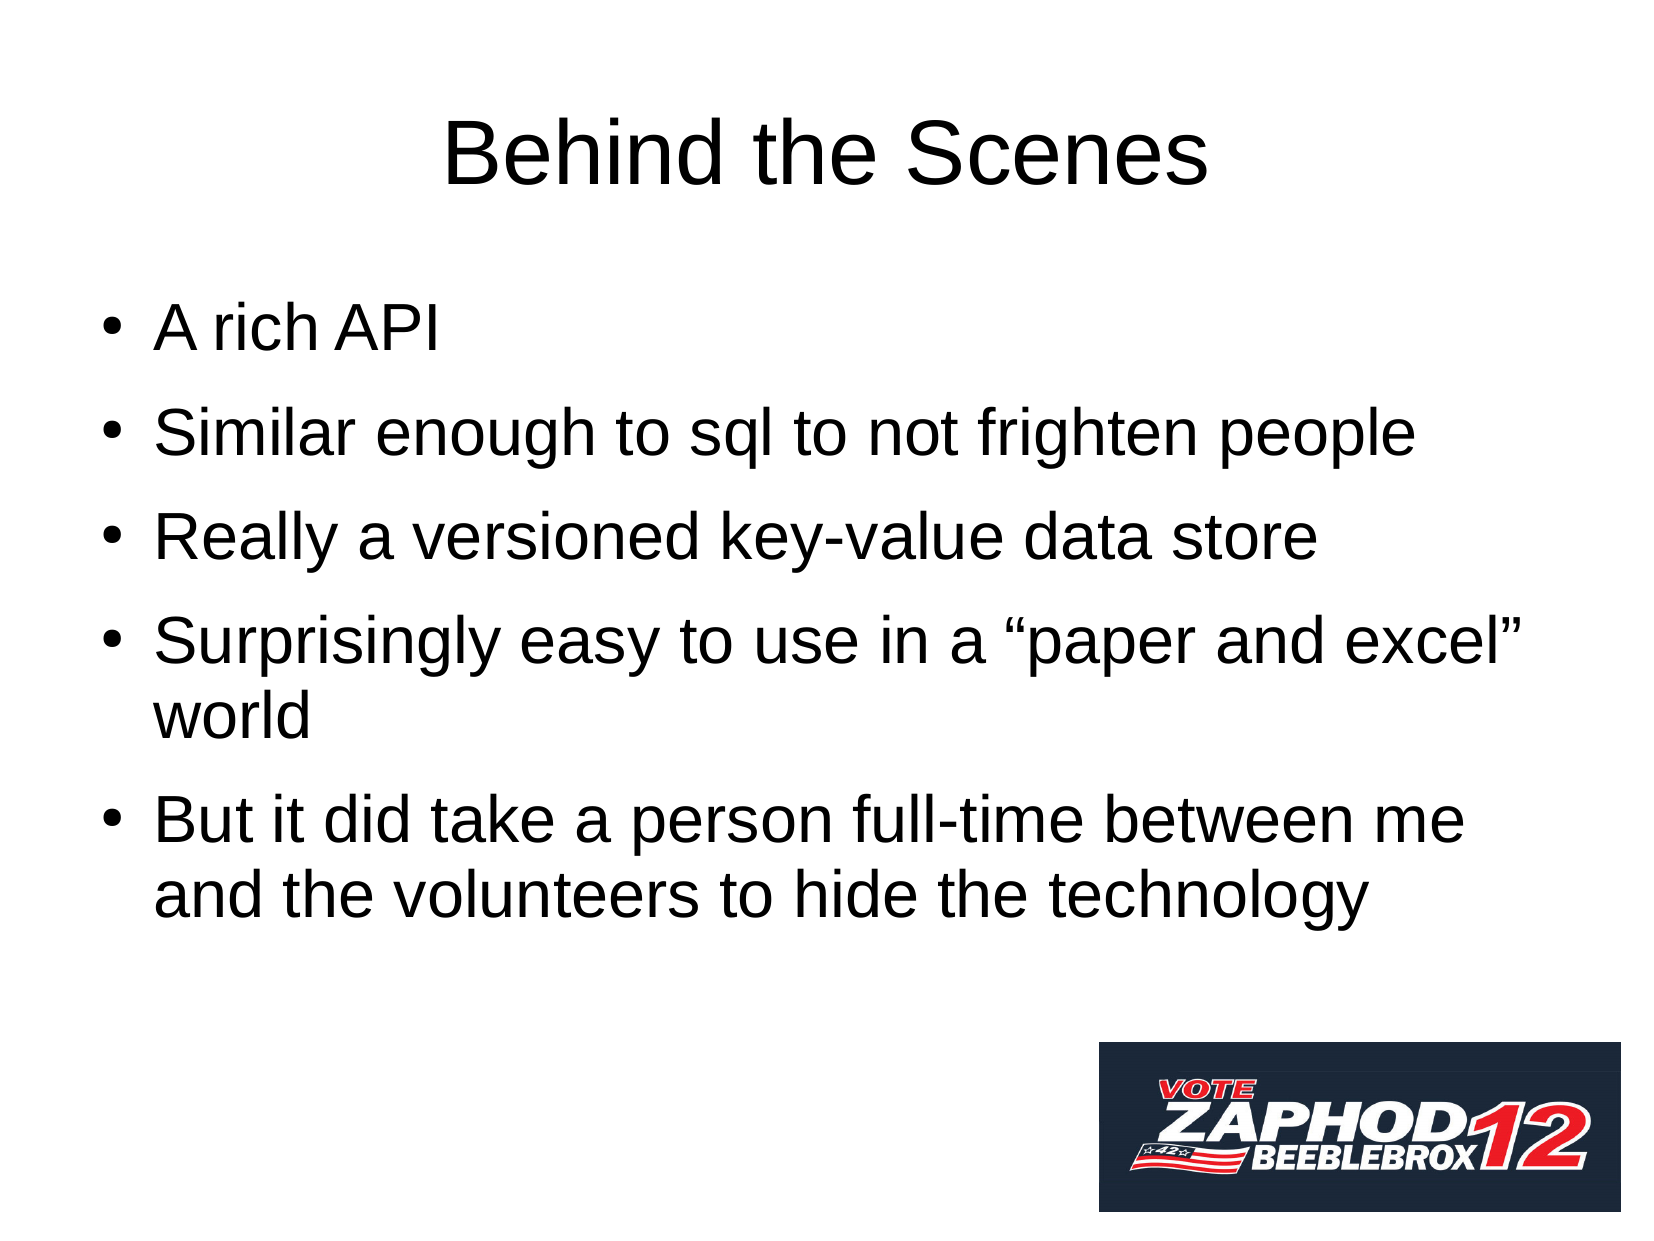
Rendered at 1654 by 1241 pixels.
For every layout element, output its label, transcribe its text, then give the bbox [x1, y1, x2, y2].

title Behind the Scenes [82, 49, 1571, 257]
picture [1099, 1042, 1621, 1212]
list A rich API Similar enough to sql to not frighten people Really a versioned key-value data store Surprisingly easy to use in a “paper and excel” world But it did take a person full-time between me and the volunteers to hide the technology [82, 290, 1571, 1010]
